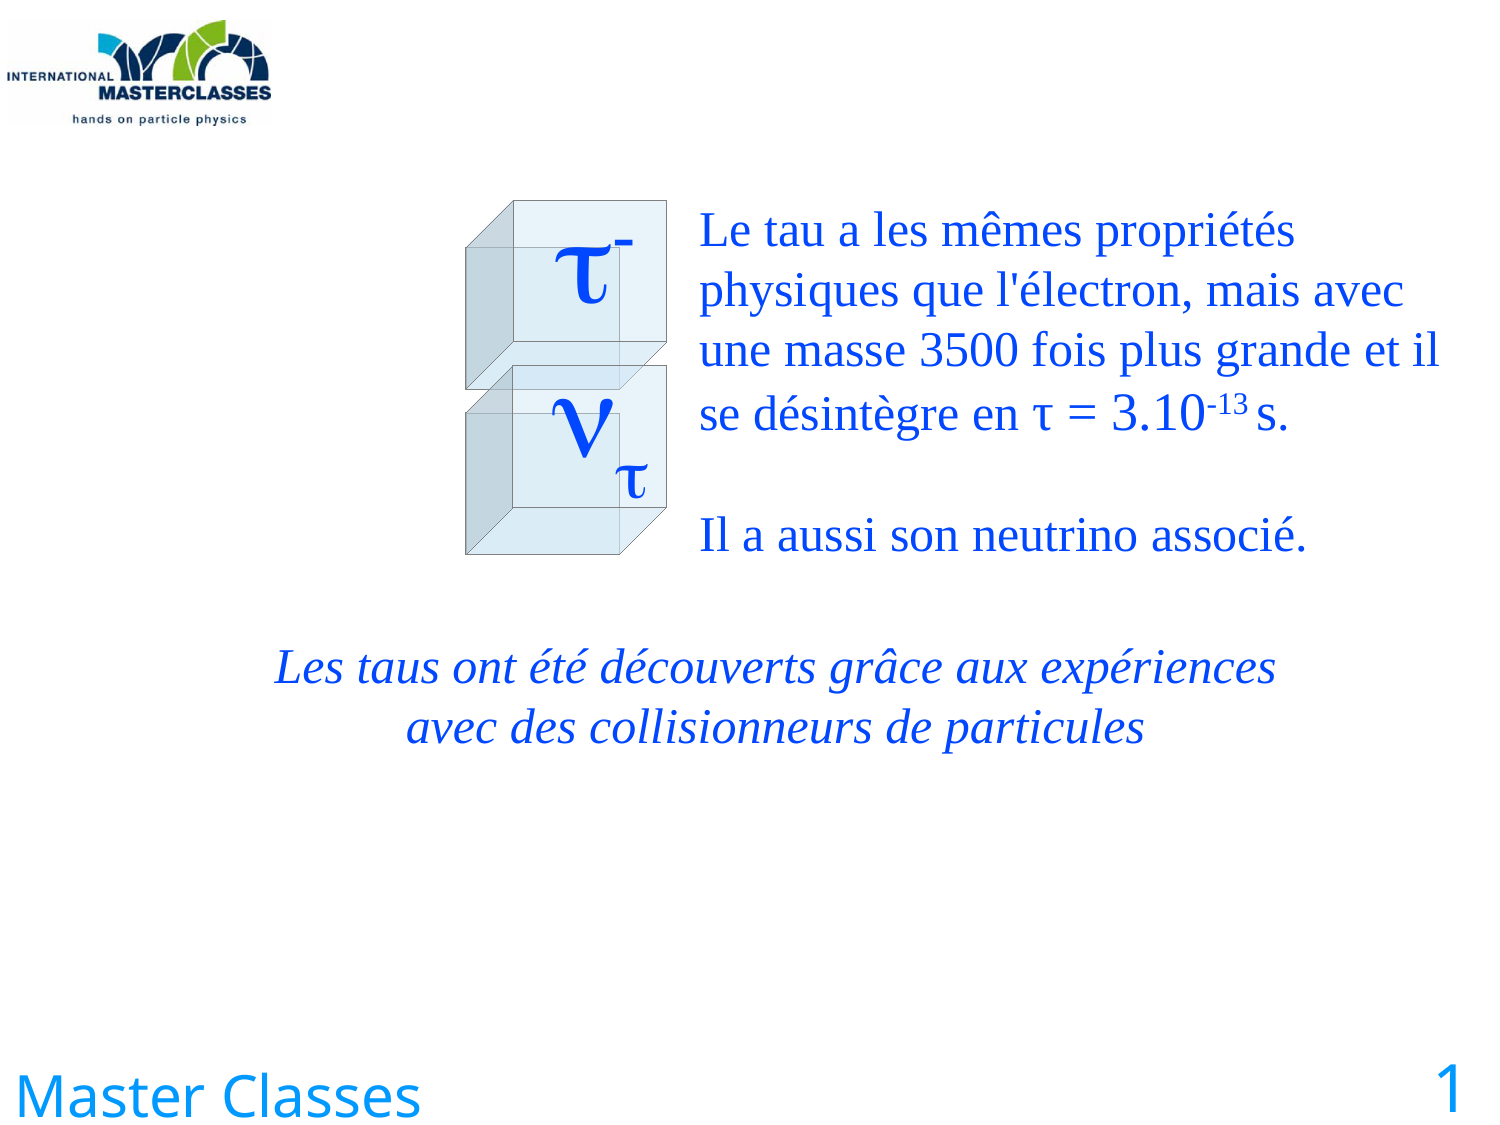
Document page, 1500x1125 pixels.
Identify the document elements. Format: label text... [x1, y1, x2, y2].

text_box τ- [543, 171, 654, 324]
text_box ντ [537, 324, 665, 521]
text_box [465, 200, 543, 390]
text_box Le tau a les mêmes propriétés physiques que l'électron, mais avec une masse 3500 fois plus grande et il se désintègre en τ = 3.10-13 s. Il a aussi son neutrino associé. [684, 188, 1477, 591]
text_box Les taus ont été découverts grâce aux expériences avec des collisionneurs de particules [259, 625, 1335, 773]
text_box [654, 200, 667, 341]
text_box [465, 365, 537, 555]
picture [2, 10, 280, 130]
